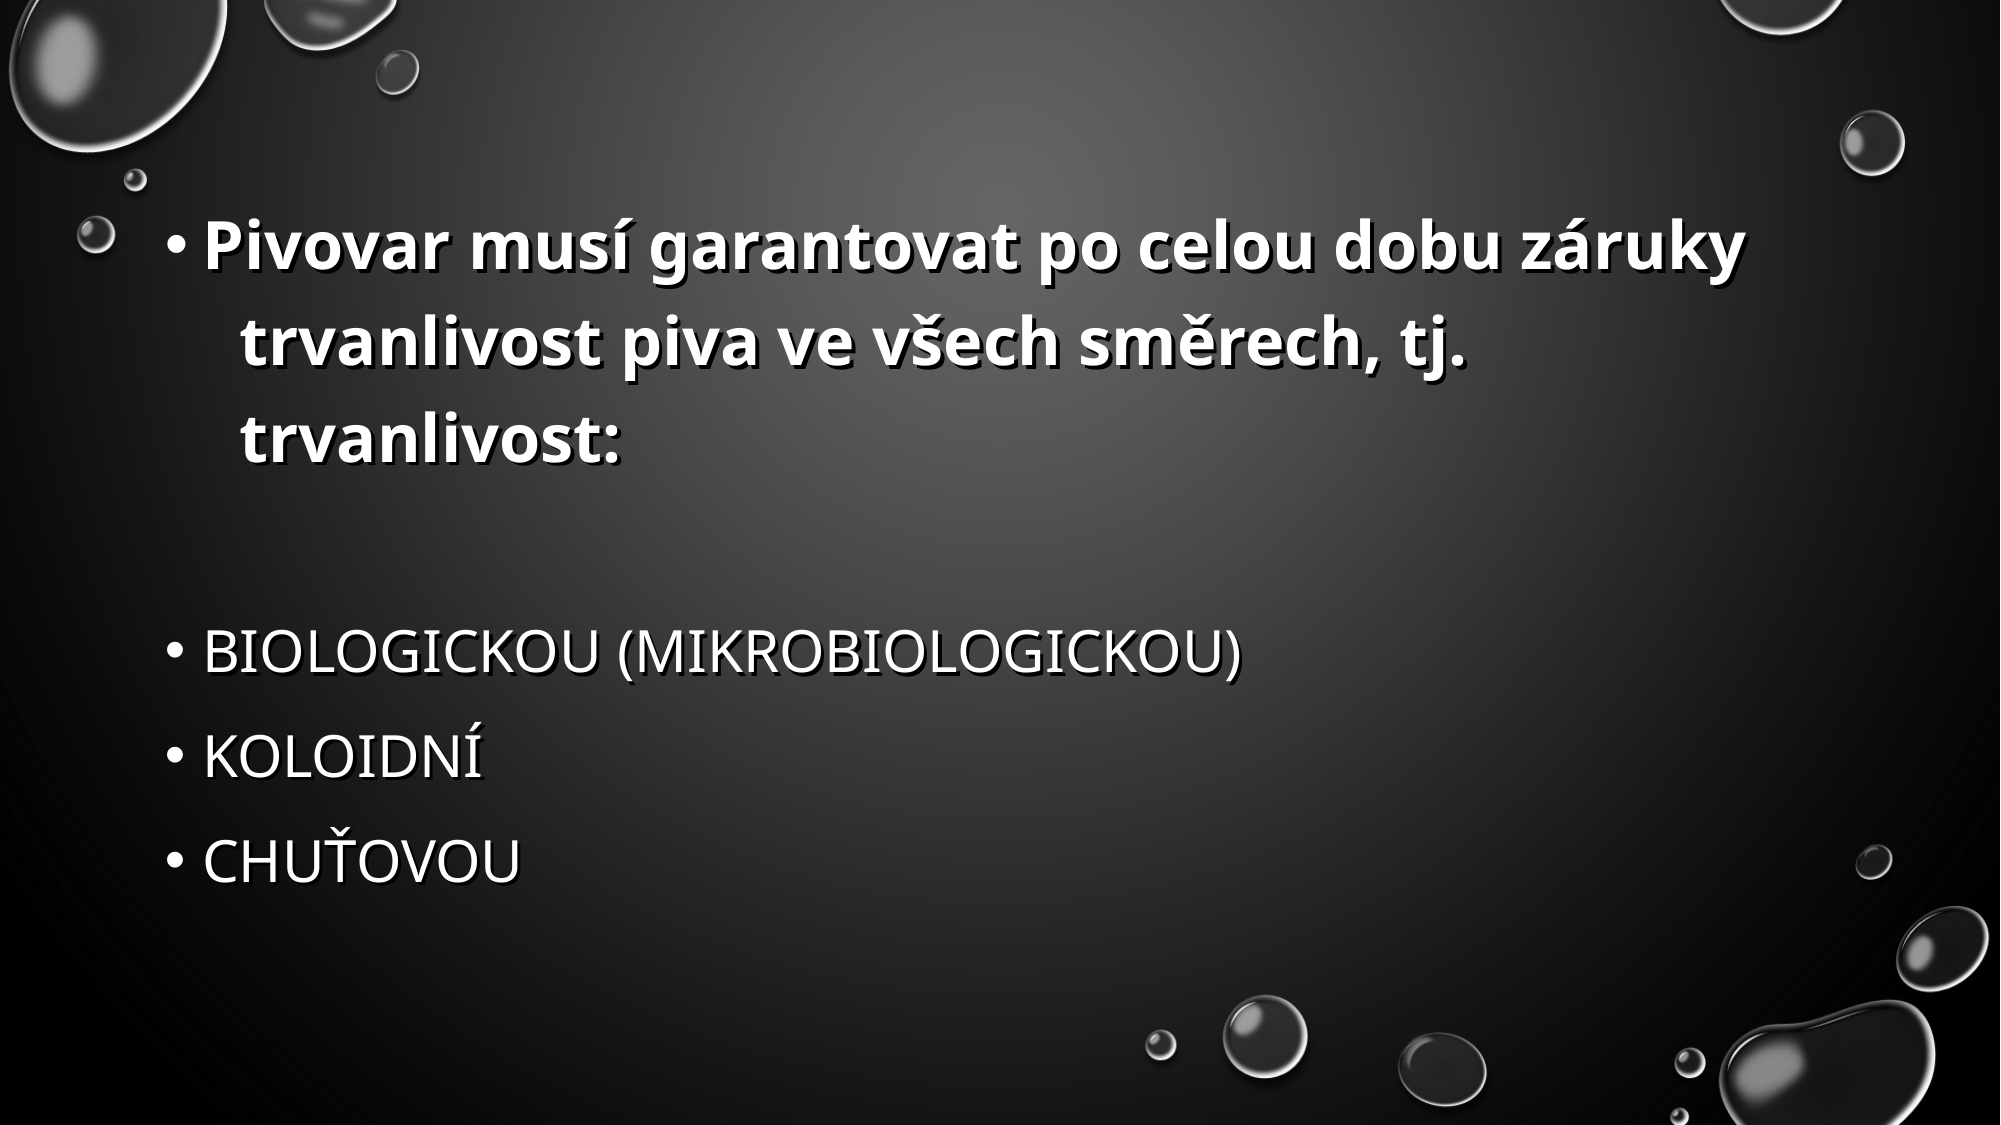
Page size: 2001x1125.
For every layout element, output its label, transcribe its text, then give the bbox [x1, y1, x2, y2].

list Pivovar musí garantovat po celou dobu záruky trvanlivost piva ve všech směrech, tj. trvanlivost: biologickou (mikrobiologickou) koloidní chuťovou [149, 179, 1850, 951]
title [149, 101, 1851, 364]
